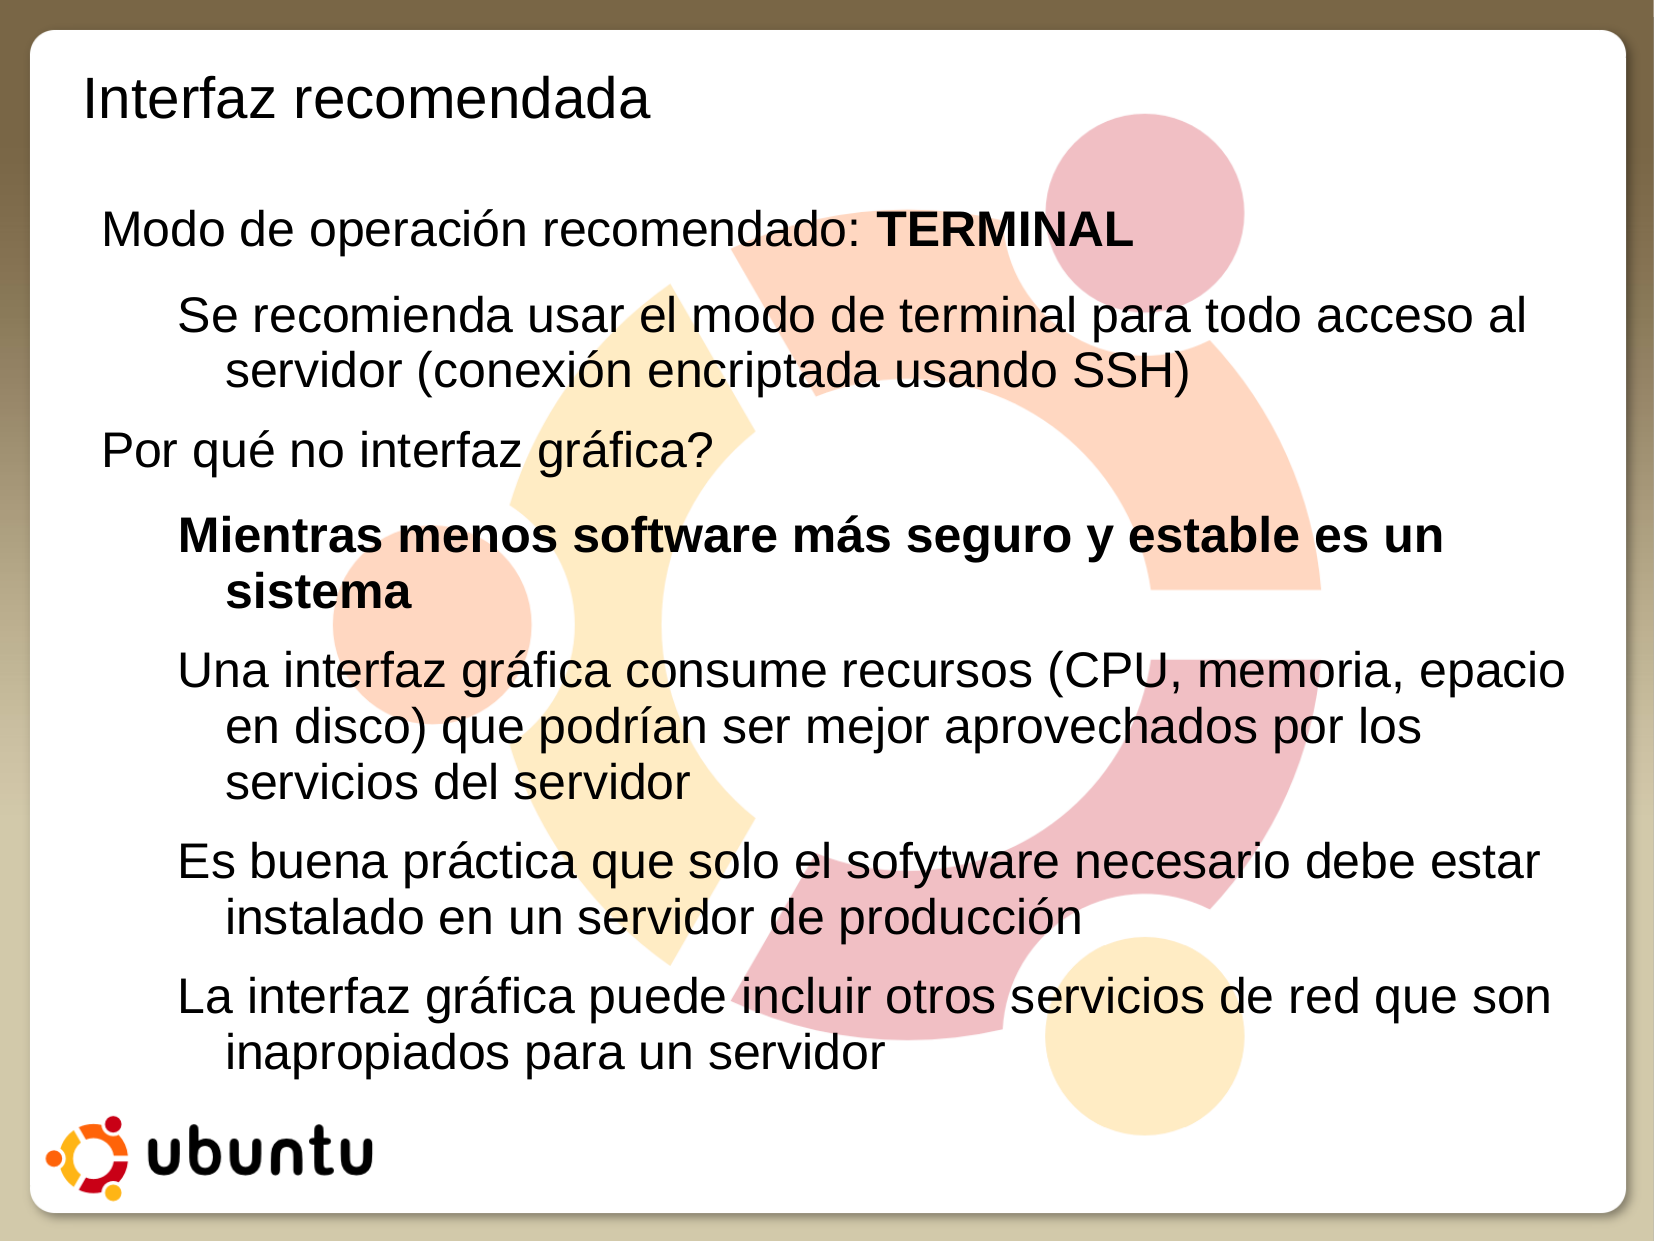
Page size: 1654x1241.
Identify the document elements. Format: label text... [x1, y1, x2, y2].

title Interfaz recomendada [82, 49, 1571, 148]
list Modo de operación recomendado: TERMINAL Se recomienda usar el modo de terminal para todo acceso al servidor (conexión encriptada usando SSH) Por qué no interfaz gráfica? Mientras menos software más seguro y estable es un sistema Una interfaz gráfica consume recursos (CPU, memoria, epacio en disco) que podrían ser mejor aprovechados por los servicios del servidor Es buena práctica que solo el sofytware necesario debe estar instalado en un servidor de producción La interfaz gráfica puede incluir otros servicios de red que son inapropiados para un servidor [83, 201, 1577, 1080]
picture [0, 0, 1654, 1241]
